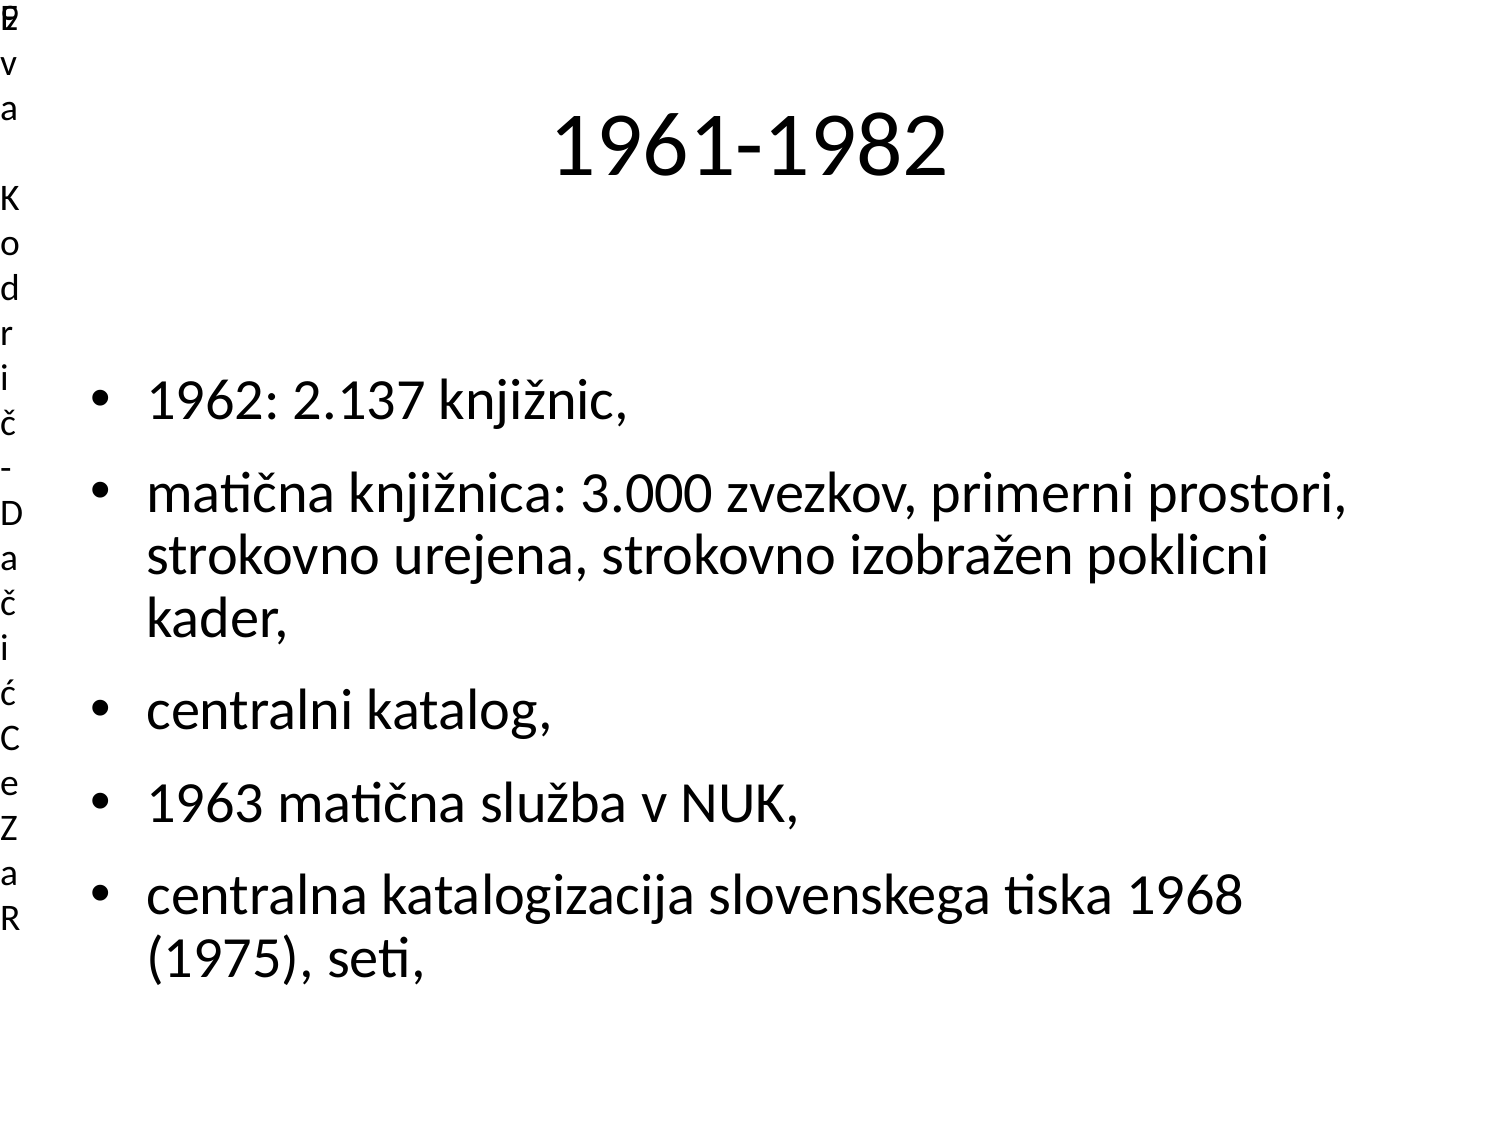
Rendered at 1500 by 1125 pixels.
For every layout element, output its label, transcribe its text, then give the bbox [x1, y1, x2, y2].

list 1962: 2.137 knjižnic, matična knjižnica: 3.000 zvezkov, primerni prostori, strokovno urejena, strokovno izobražen poklicni kader, centralni katalog, 1963 matična služba v NUK, centralna katalogizacija slovenskega tiska 1968 (1975), seti, [75, 262, 1425, 1005]
title 1961-1982 [75, 45, 1425, 233]
